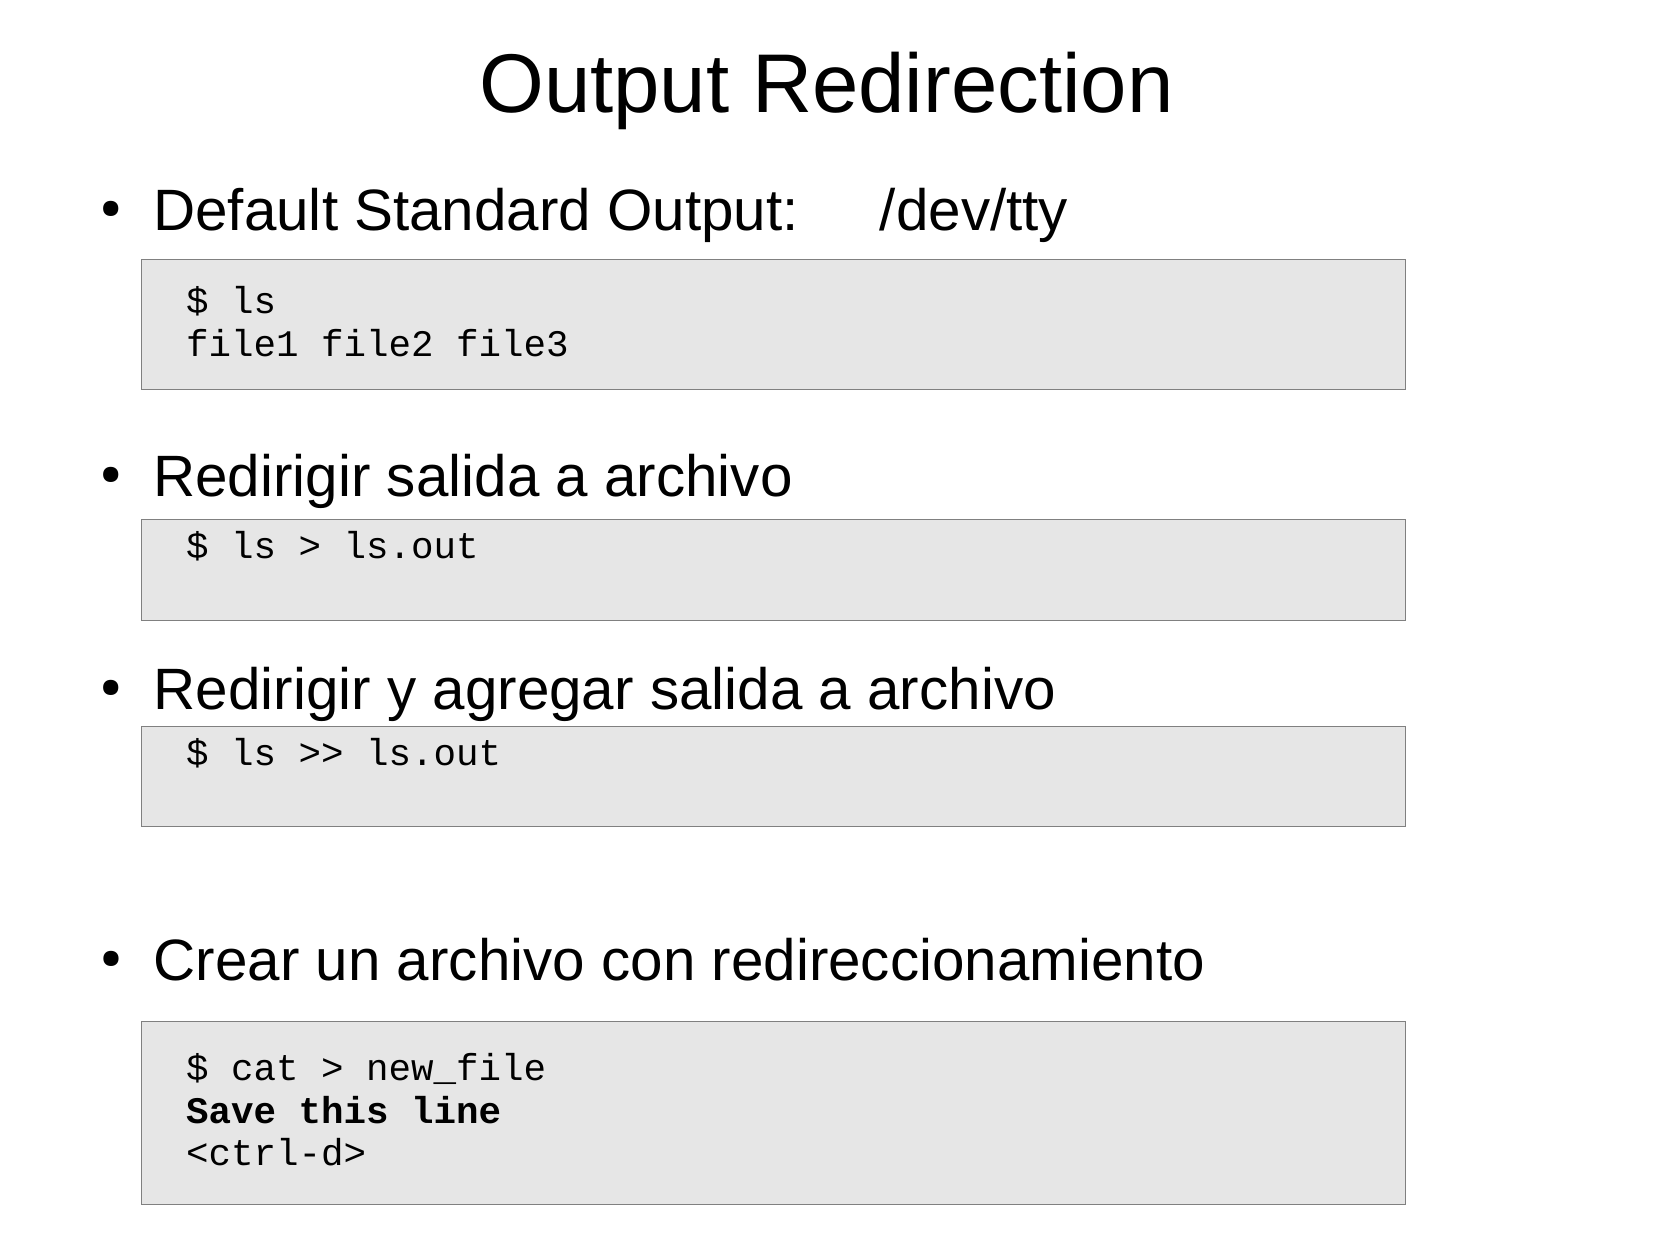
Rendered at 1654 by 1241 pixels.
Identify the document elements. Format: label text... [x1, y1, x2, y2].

title Output Redirection [82, 19, 1571, 148]
text_box $ ls > ls.out [141, 519, 1406, 621]
list Redirigir y agregar salida a archivo [82, 656, 1571, 733]
list Crear un archivo con redireccionamiento [82, 927, 1571, 1004]
list Redirigir salida a archivo [82, 443, 1571, 520]
text_box $ ls >> ls.out [141, 726, 1406, 827]
text_box $ ls file1 file2 file3 [141, 259, 1406, 390]
list Default Standard Output: /dev/tty [82, 177, 1571, 254]
text_box $ cat > new_file Save this line <ctrl-d> [141, 1021, 1406, 1205]
